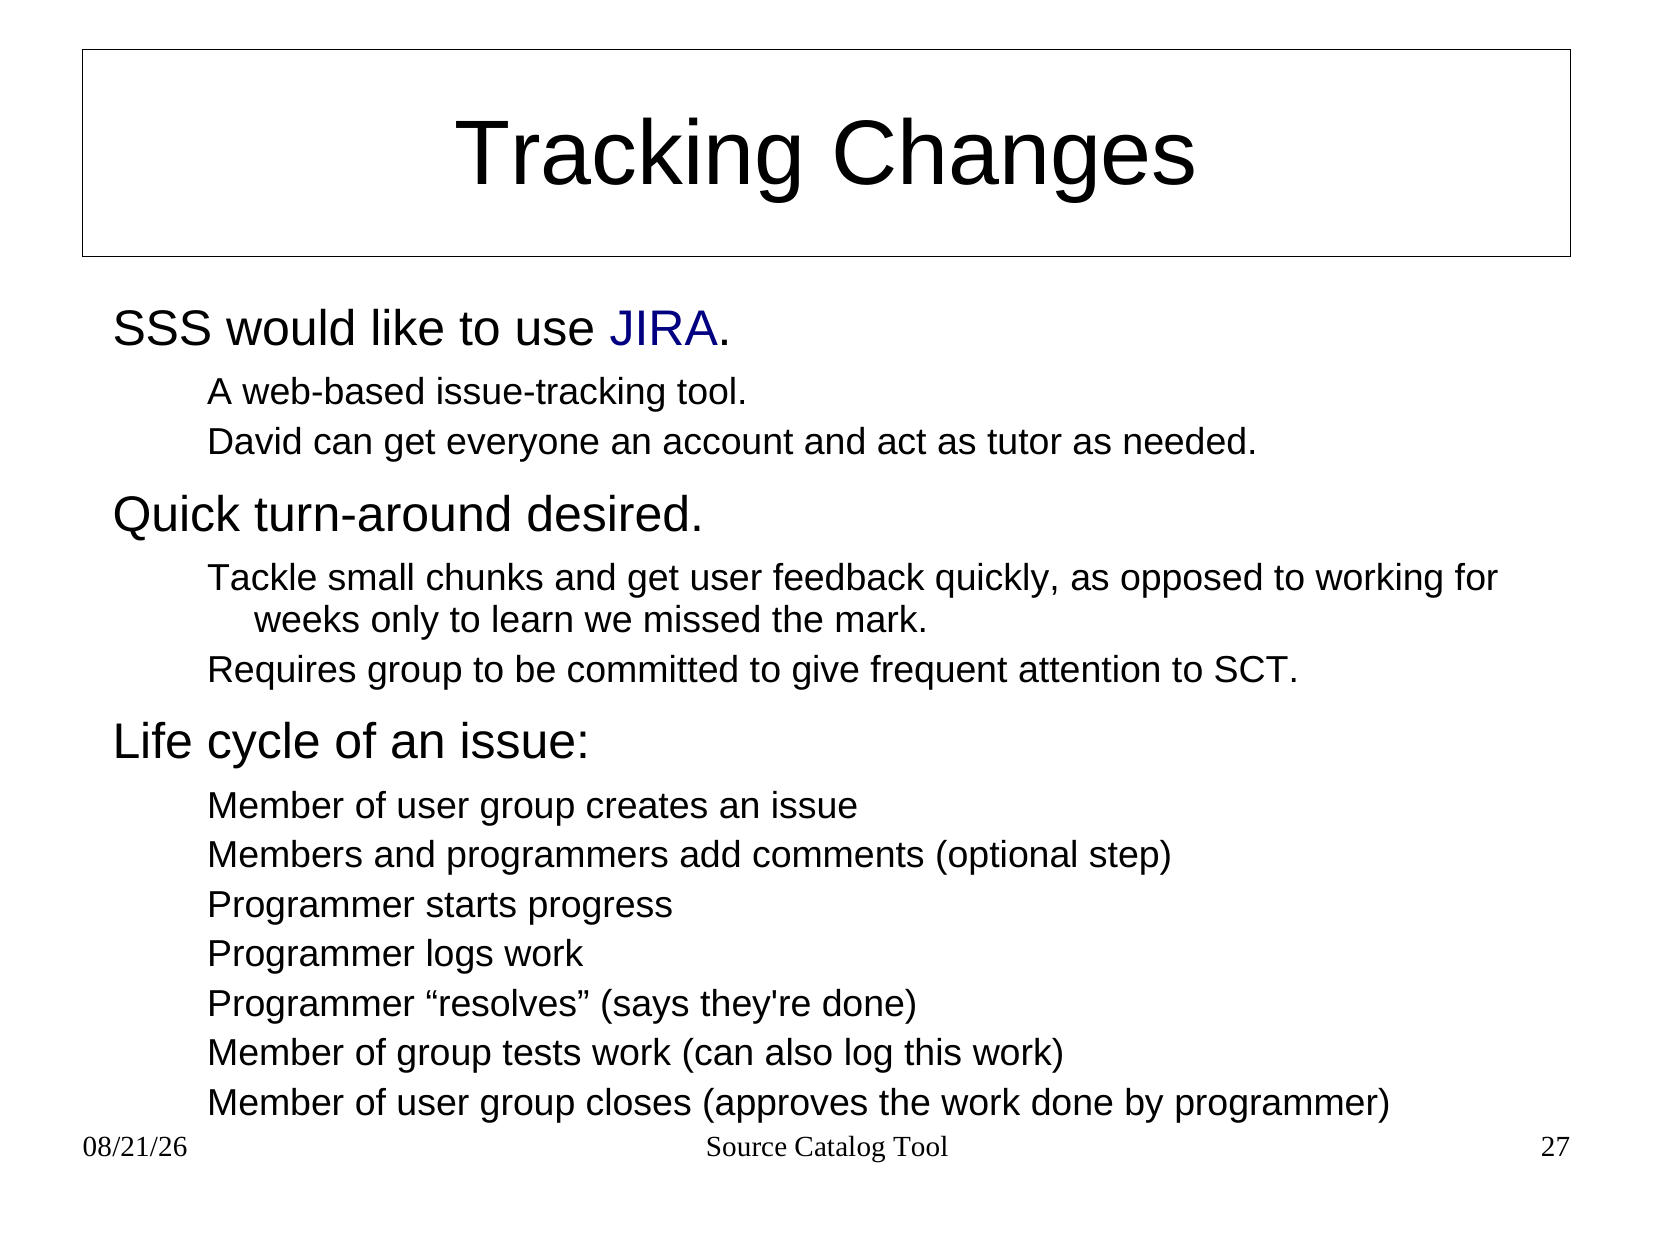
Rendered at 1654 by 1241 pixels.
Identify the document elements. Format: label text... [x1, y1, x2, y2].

title Tracking Changes [82, 49, 1571, 257]
list SSS would like to use JIRA. A web-based issue-tracking tool. David can get everyone an account and act as tutor as needed. Quick turn-around desired. Tackle small chunks and get user feedback quickly, as opposed to working for weeks only to learn we missed the mark. Requires group to be committed to give frequent attention to SCT. Life cycle of an issue: Member of user group creates an issue Members and programmers add comments (optional step) Programmer starts progress Programmer logs work Programmer “resolves” (says they're done) Member of group tests work (can also log this work) Member of user group closes (approves the work done by programmer) [112, 300, 1538, 1124]
